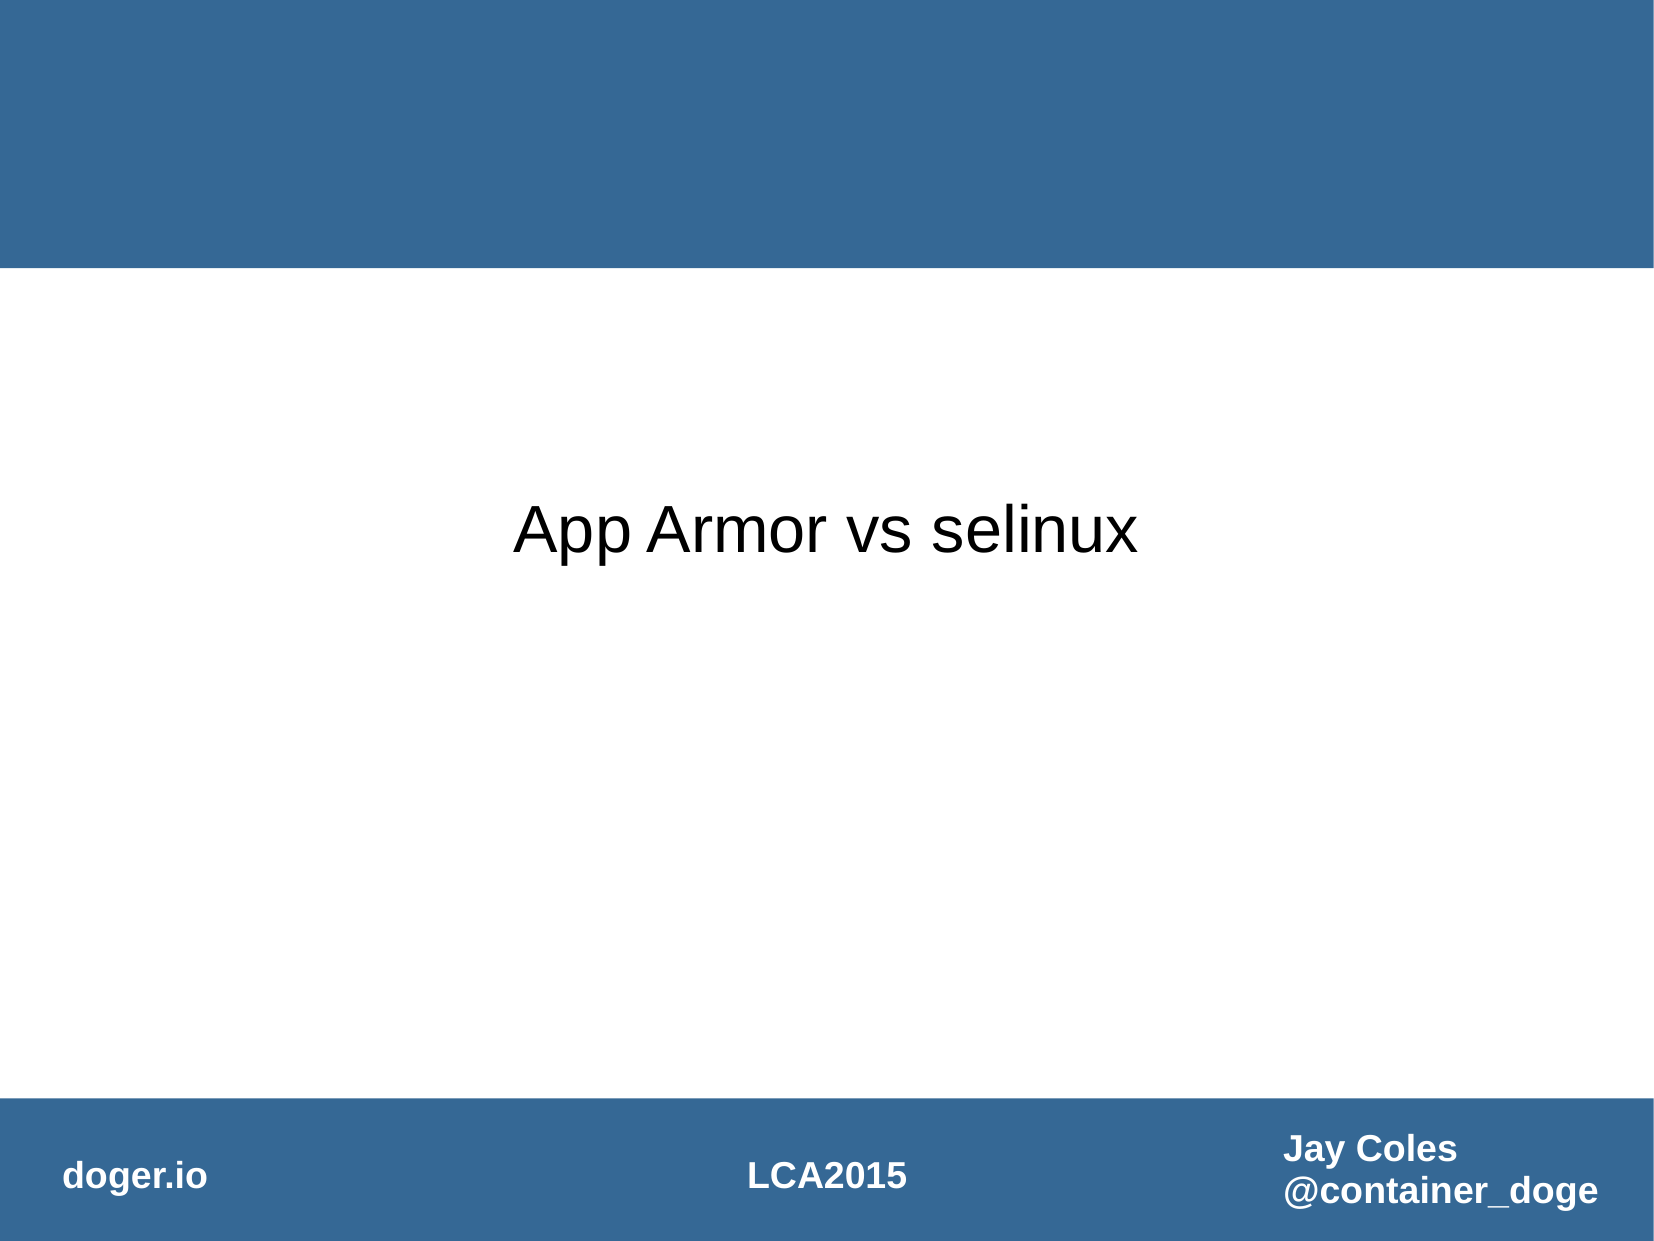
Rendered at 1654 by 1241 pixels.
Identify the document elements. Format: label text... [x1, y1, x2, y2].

subtitle App Armor vs selinux [82, 49, 1571, 1010]
